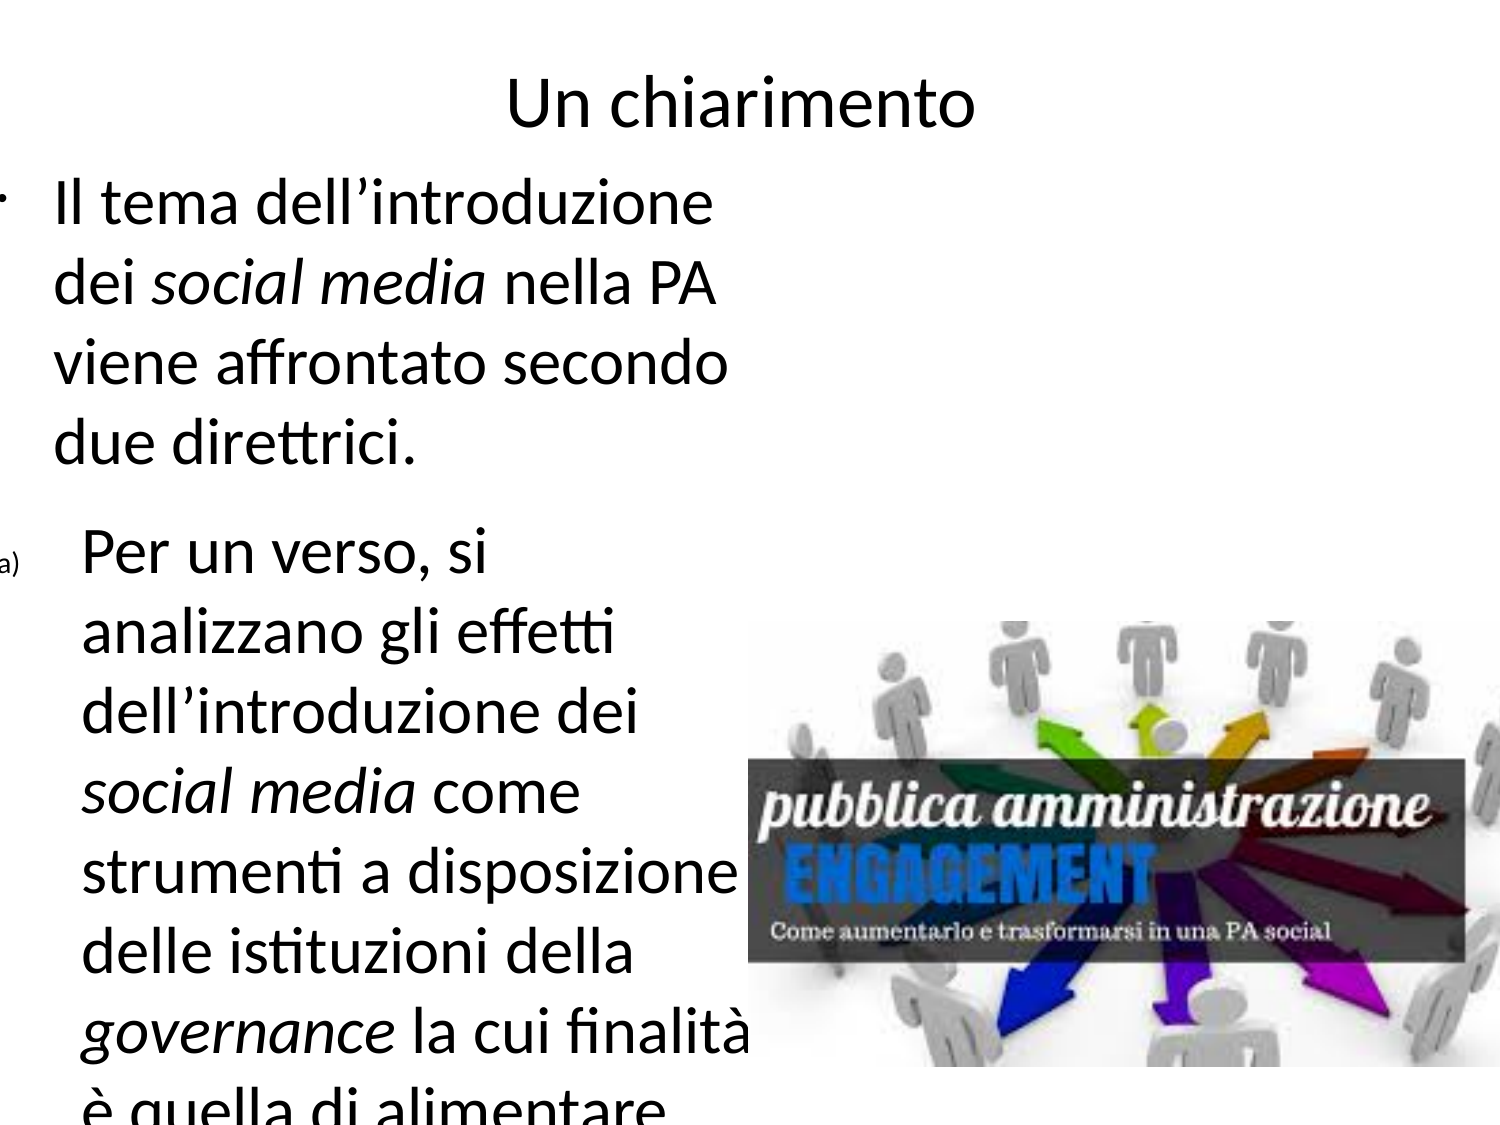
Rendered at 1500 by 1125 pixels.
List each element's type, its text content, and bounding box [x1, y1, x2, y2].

list Il tema dell’introduzione dei social media nella PA viene affrontato secondo due direttrici. Per un verso, si analizzano gli effetti dell’introduzione dei social media come strumenti a disposizione delle istituzioni della governance la cui finalità è quella di alimentare ovvero migliorare o, ancora, perfezionare la pratica del civic engagement, ovverossia del coinvolgimento attivo nella gestione della “cosa pubblica”. Ma anche di rendere più trasparente l’amministrazione, più efficace il sistema di comunicazione verso l’utenza e di valutazione della qualità dei servizi, più frequente il rapporto con la cittadinanza e più immediata la raccolta delle istanze che da questa provengono alle quali quella amministrazione deve dare risposta [0, 150, 774, 1096]
title Un chiarimento [75, 45, 1425, 149]
picture [748, 621, 1500, 1067]
